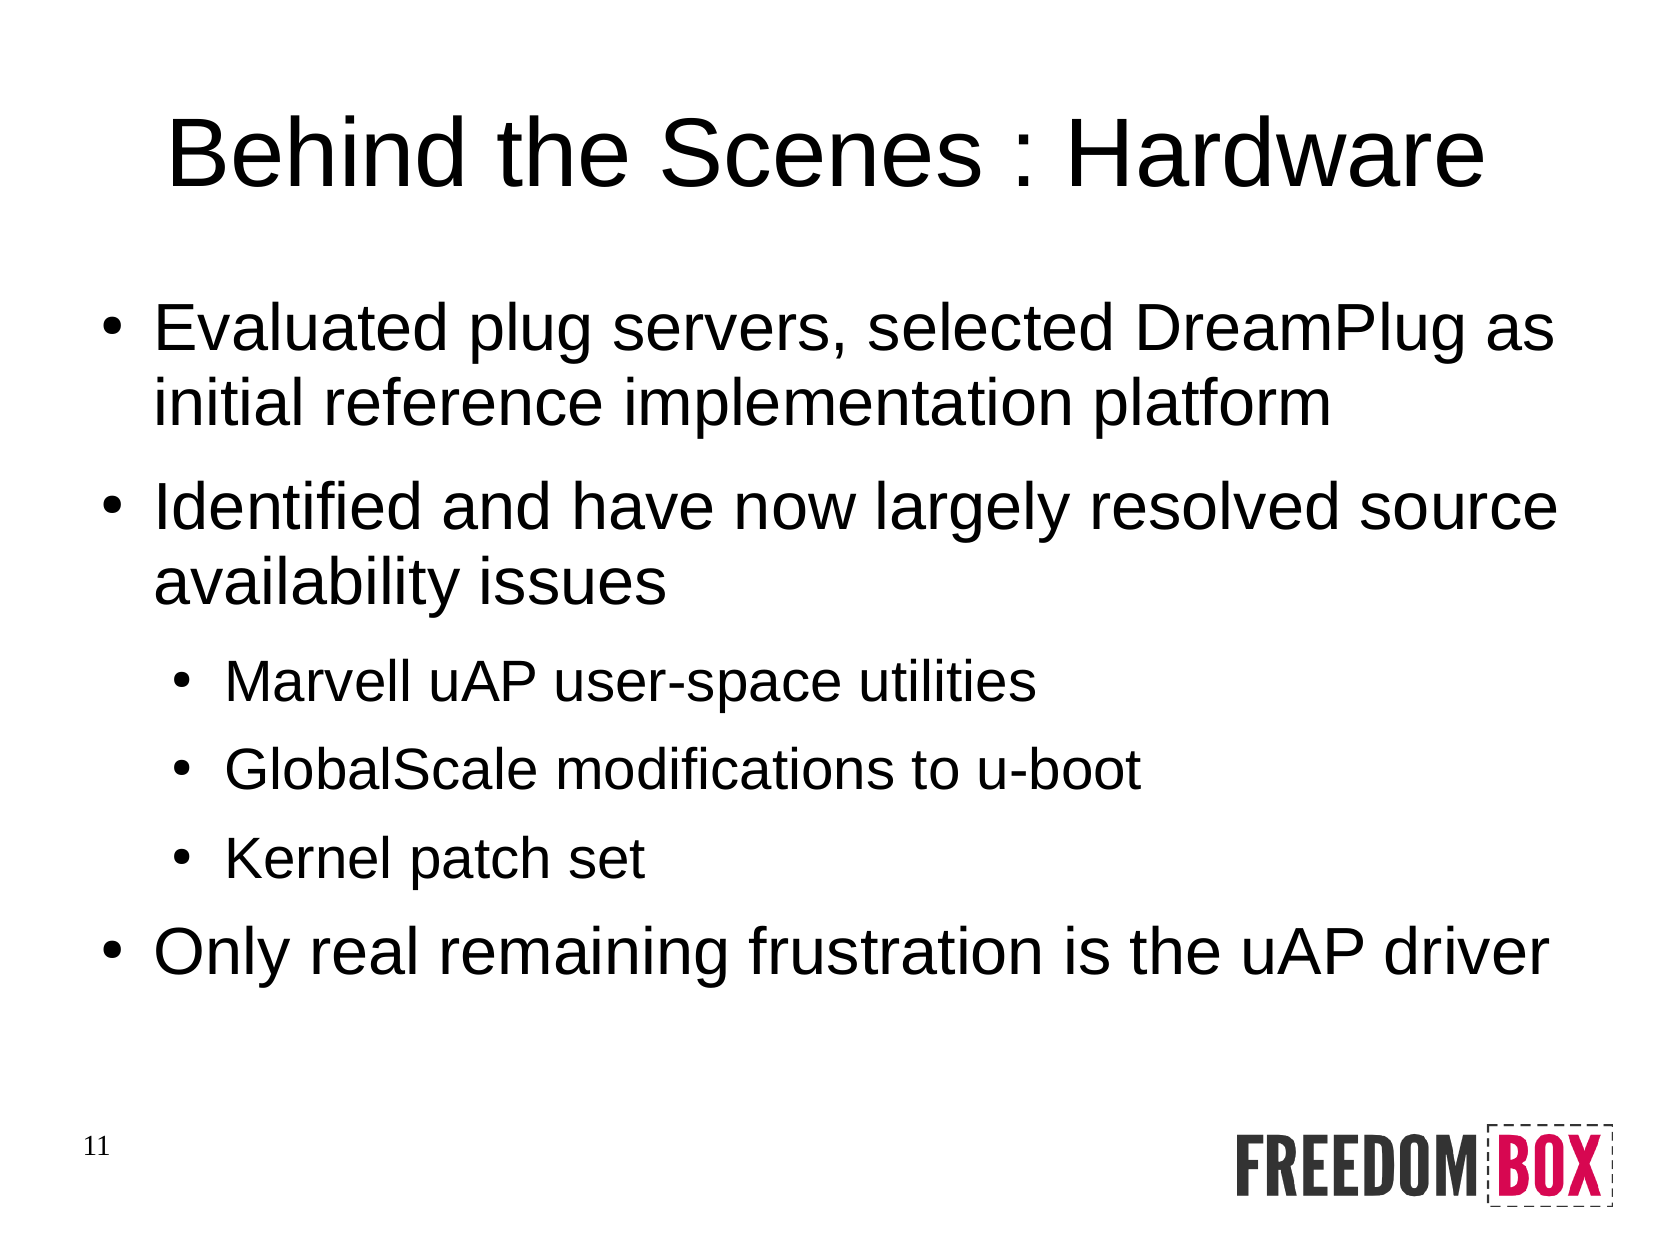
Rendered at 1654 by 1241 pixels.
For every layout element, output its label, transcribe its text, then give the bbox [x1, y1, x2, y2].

list Evaluated plug servers, selected DreamPlug as initial reference implementation platform Identified and have now largely resolved source availability issues Marvell uAP user-space utilities GlobalScale modifications to u-boot Kernel patch set Only real remaining frustration is the uAP driver [82, 290, 1571, 1109]
title Behind the Scenes : Hardware [82, 49, 1571, 257]
picture [1237, 1124, 1613, 1207]
